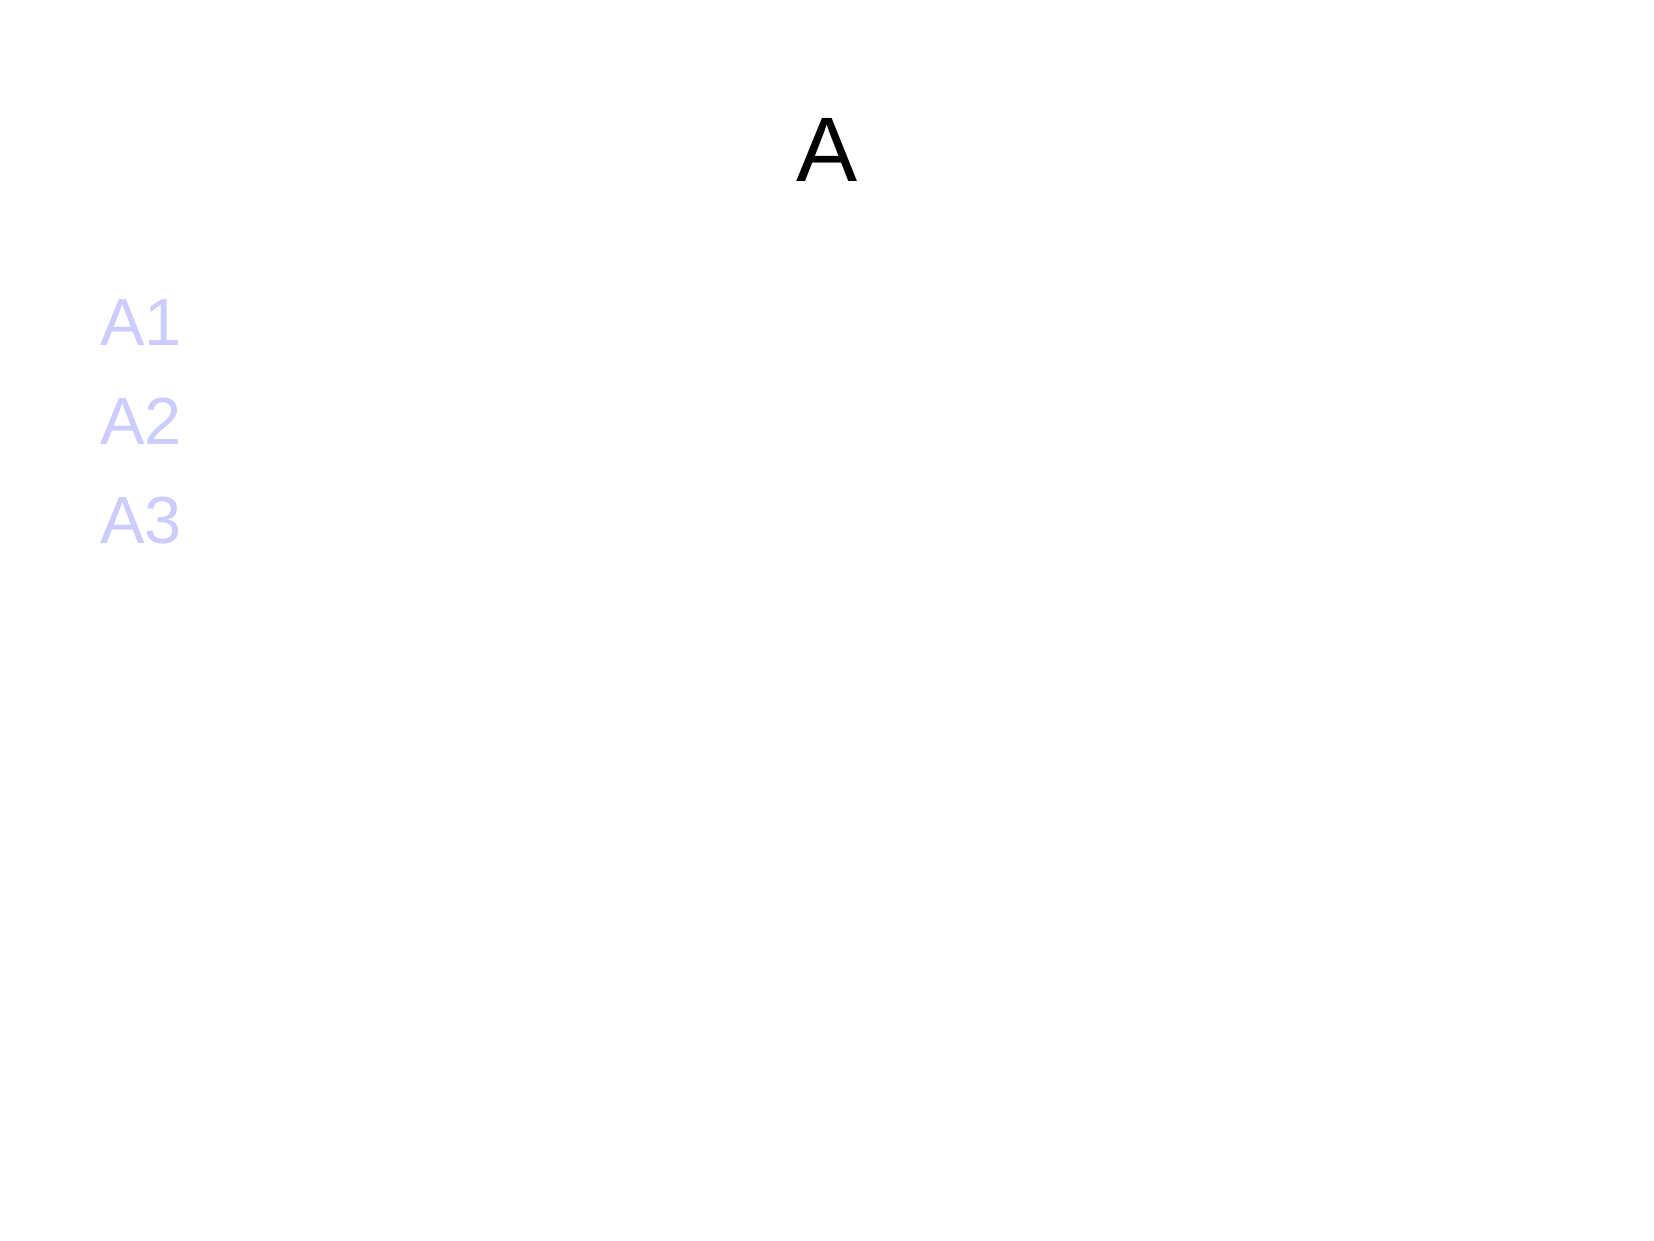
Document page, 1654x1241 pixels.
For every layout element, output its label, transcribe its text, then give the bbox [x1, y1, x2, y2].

list A1 A2 A3 [82, 290, 1571, 1094]
title A [82, 56, 1571, 250]
